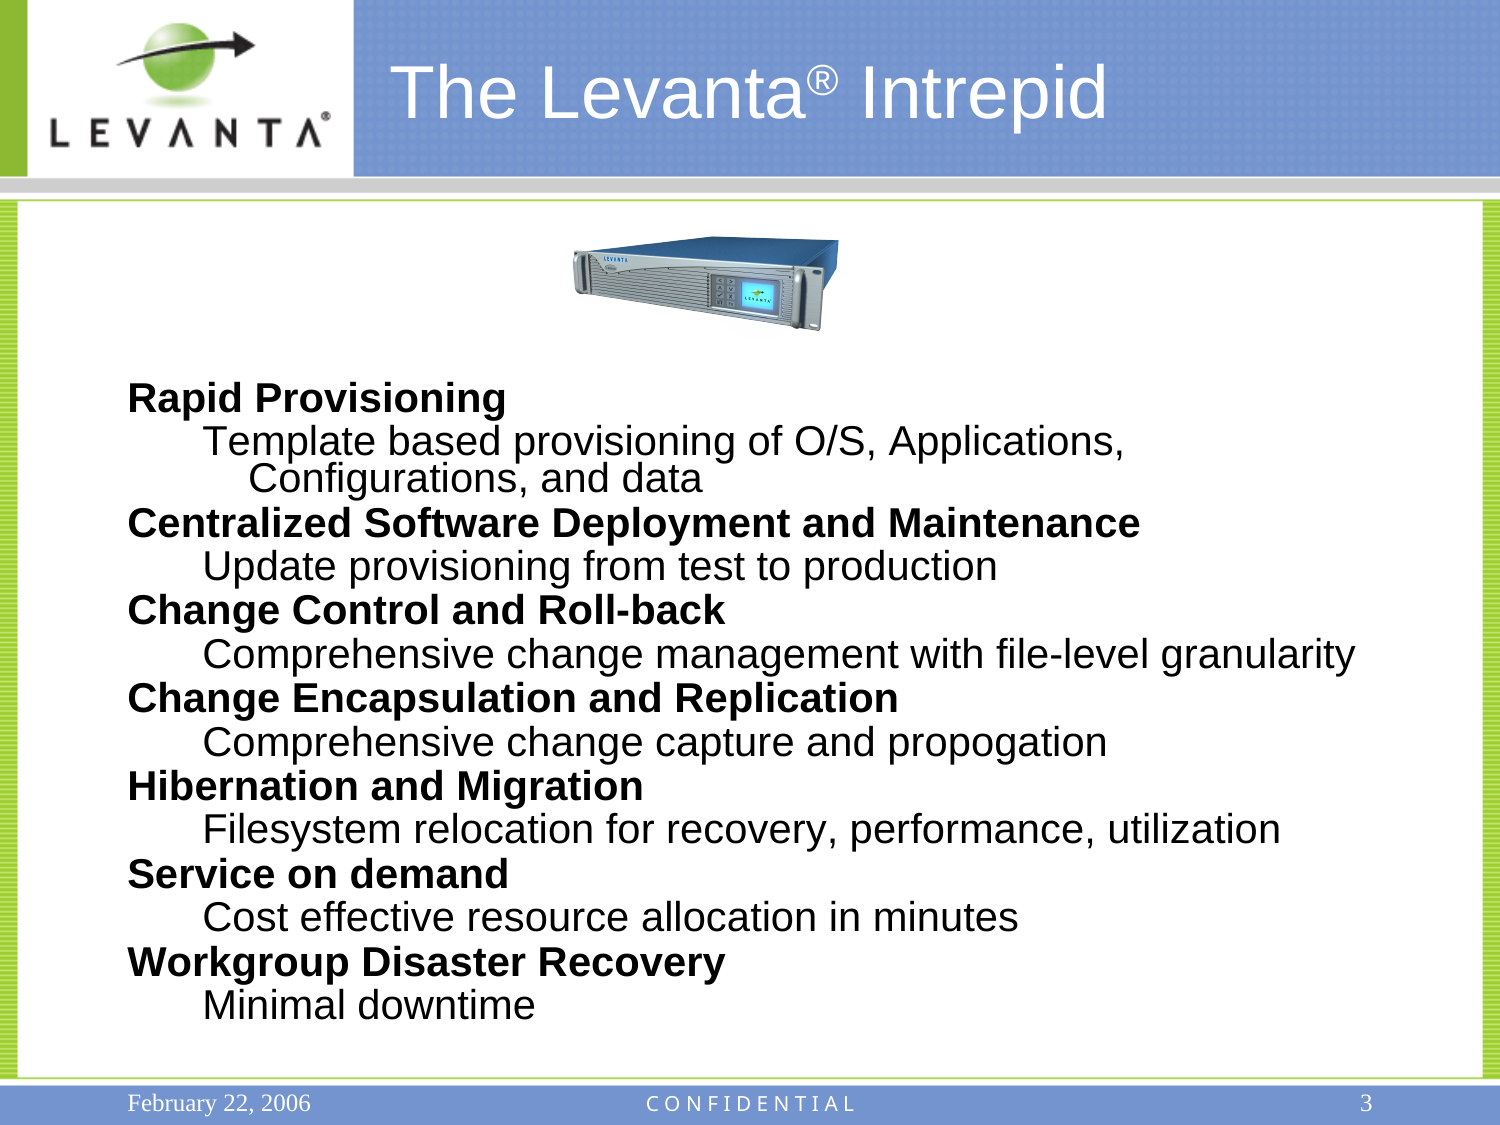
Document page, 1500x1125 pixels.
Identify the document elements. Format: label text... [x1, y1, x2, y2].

title The Levanta® Intrepid [374, 0, 1463, 151]
list Rapid Provisioning Template based provisioning of O/S, Applications, Configurations, and data Centralized Software Deployment and Maintenance Update provisioning from test to production Change Control and Roll-back Comprehensive change management with file-level granularity Change Encapsulation and Replication Comprehensive change capture and propogation Hibernation and Migration Filesystem relocation for recovery, performance, utilization Service on demand Cost effective resource allocation in minutes Workgroup Disaster Recovery Minimal downtime [112, 374, 1425, 1088]
picture [0, 0, 1500, 1125]
